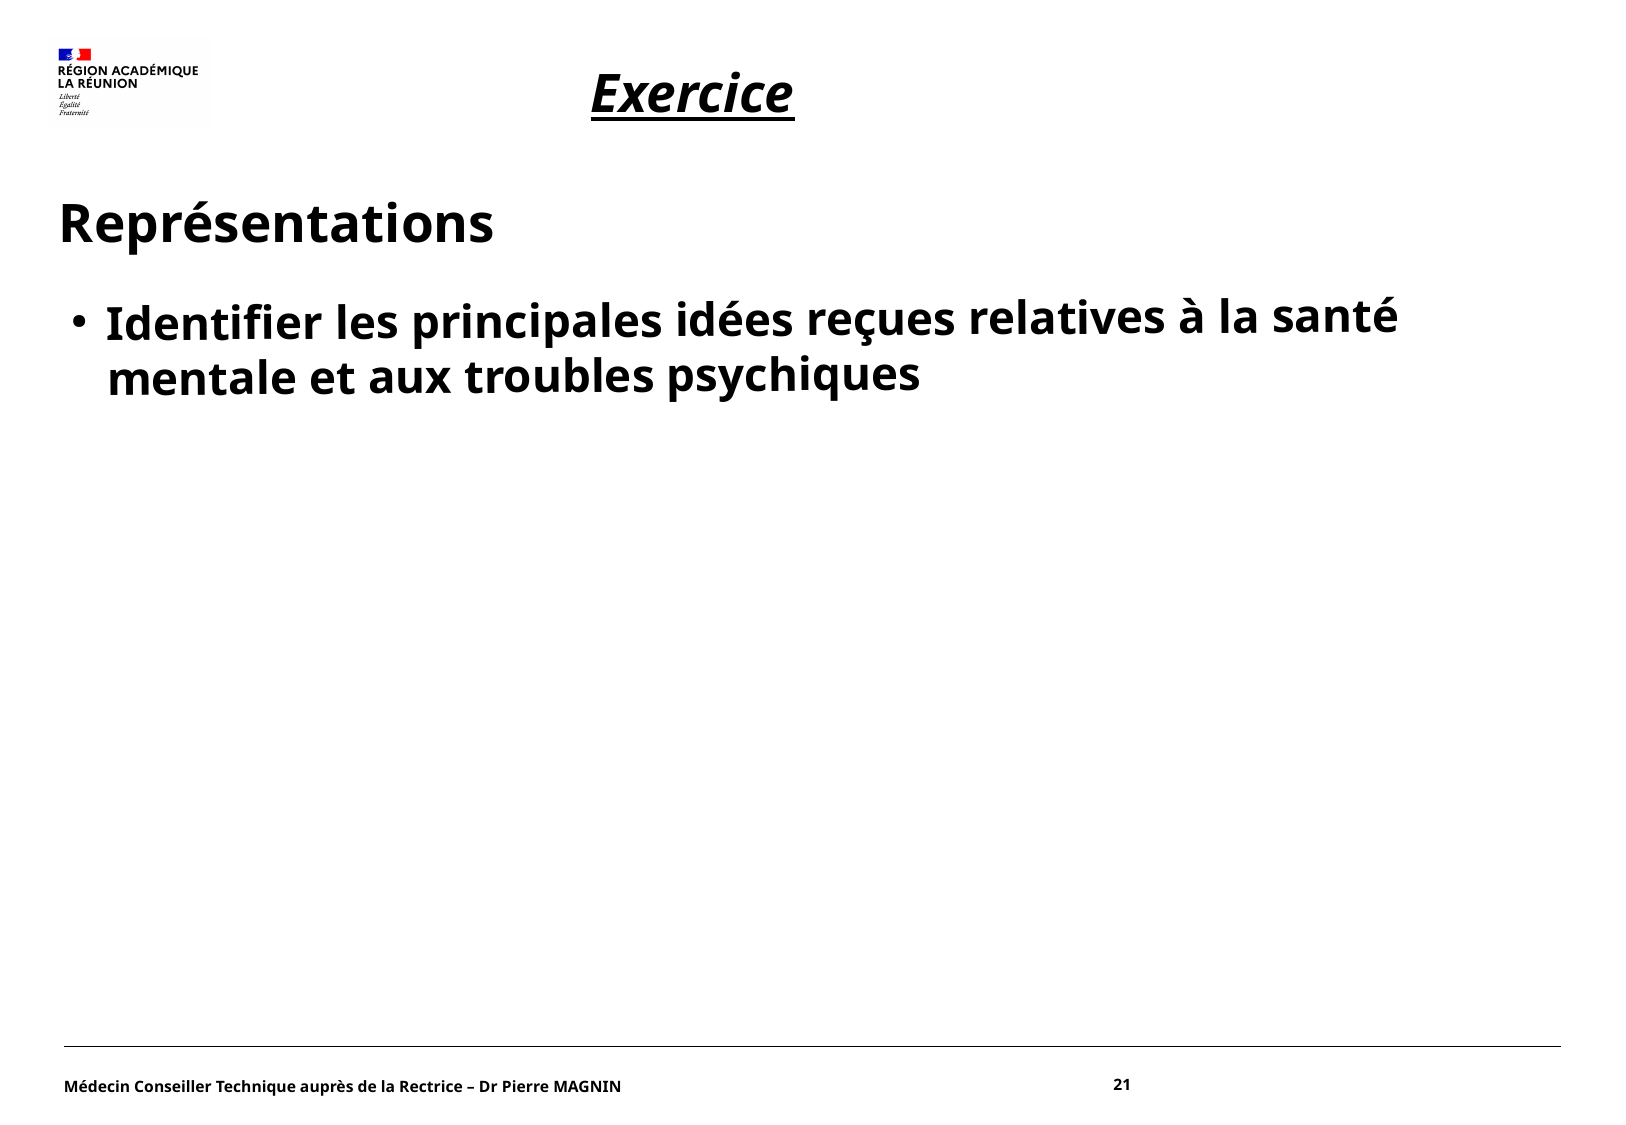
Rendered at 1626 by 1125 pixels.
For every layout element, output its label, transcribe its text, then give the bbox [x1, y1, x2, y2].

title Représentations [59, 196, 1557, 272]
title Exercice [590, 66, 815, 142]
text_box Médecin Conseiller Technique auprès de la Rectrice – Dr Pierre MAGNIN [64, 1046, 1114, 1125]
picture [47, 37, 211, 127]
list Identifier les principales idées reçues relatives à la santé mentale et aux troubles psychiques [70, 284, 1539, 1010]
text_box 33 [1114, 1046, 1354, 1125]
